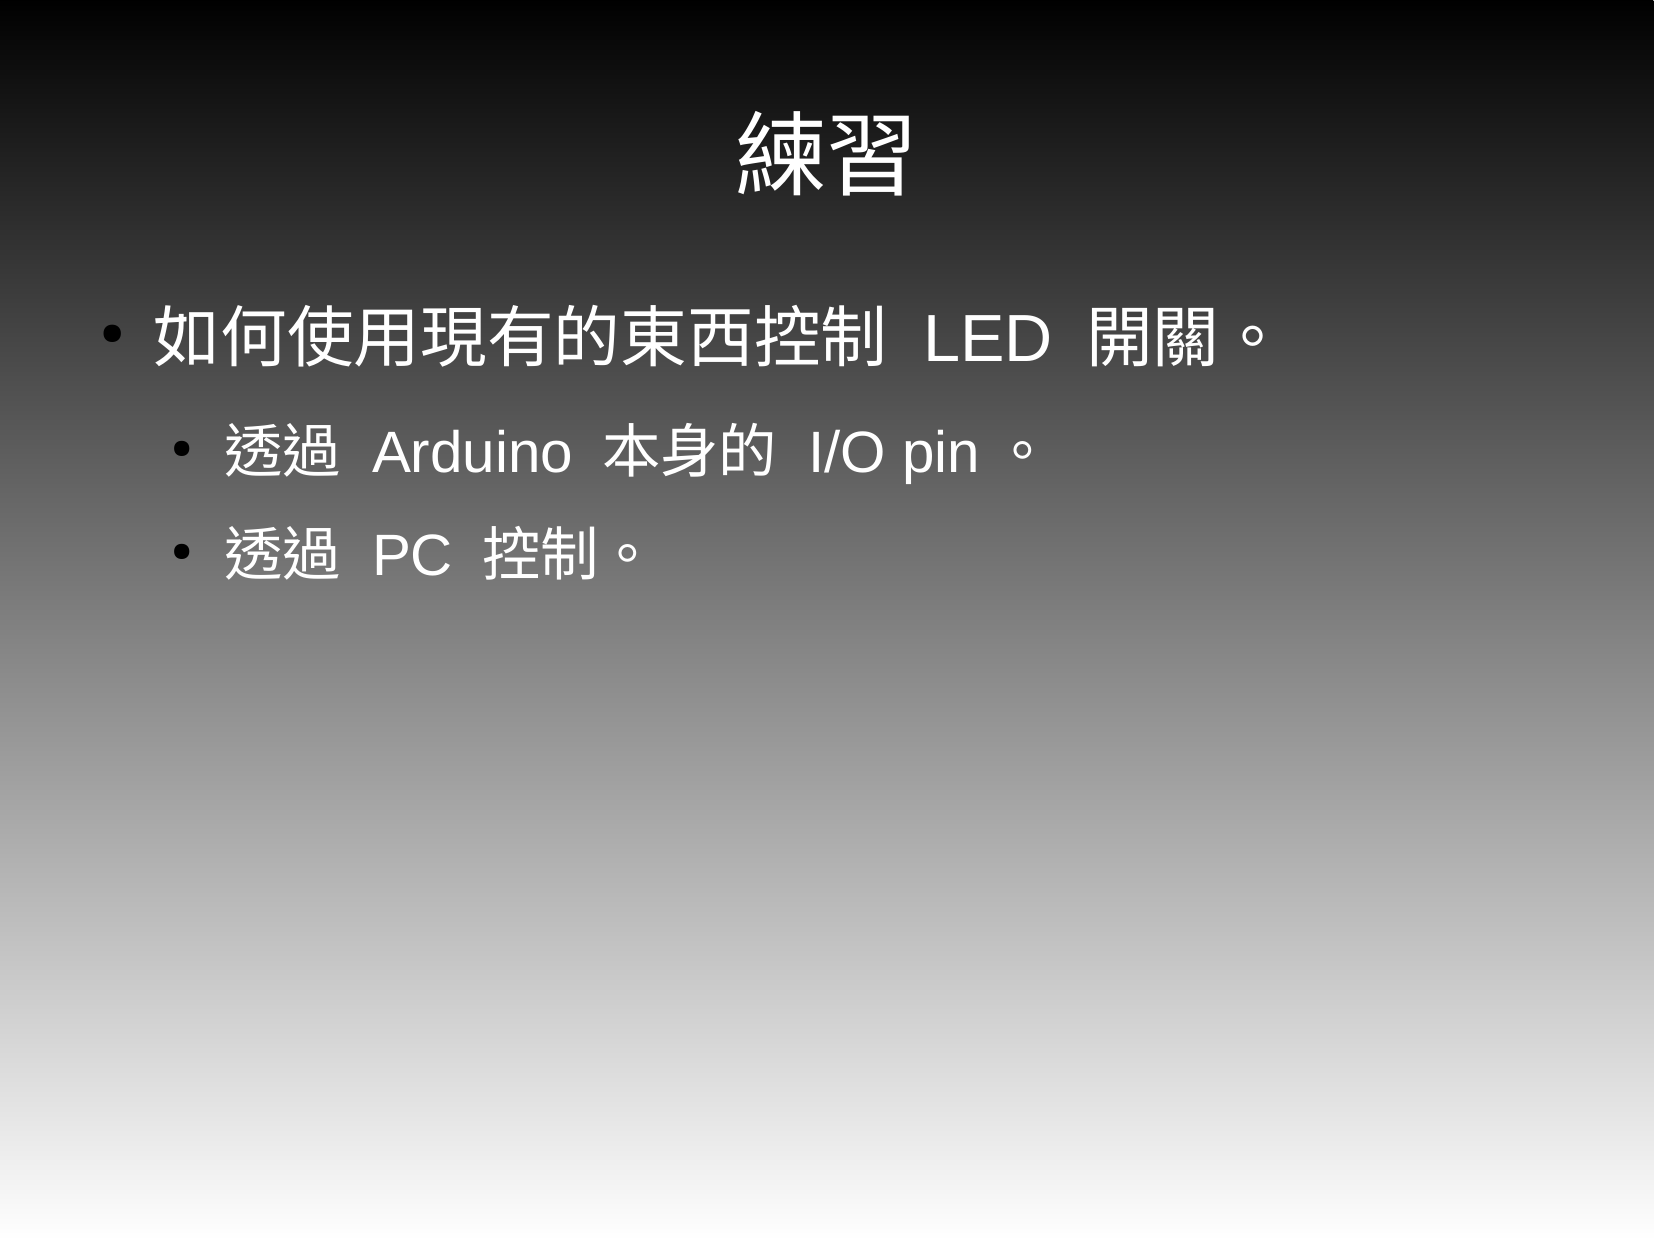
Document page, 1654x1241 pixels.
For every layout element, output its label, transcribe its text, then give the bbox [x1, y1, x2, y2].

list 如何使用現有的東西控制 LED 開關。 透過 Arduino 本身的 I/O pin。 透過 PC 控制。 [82, 290, 1571, 1094]
title 練習 [82, 56, 1571, 250]
